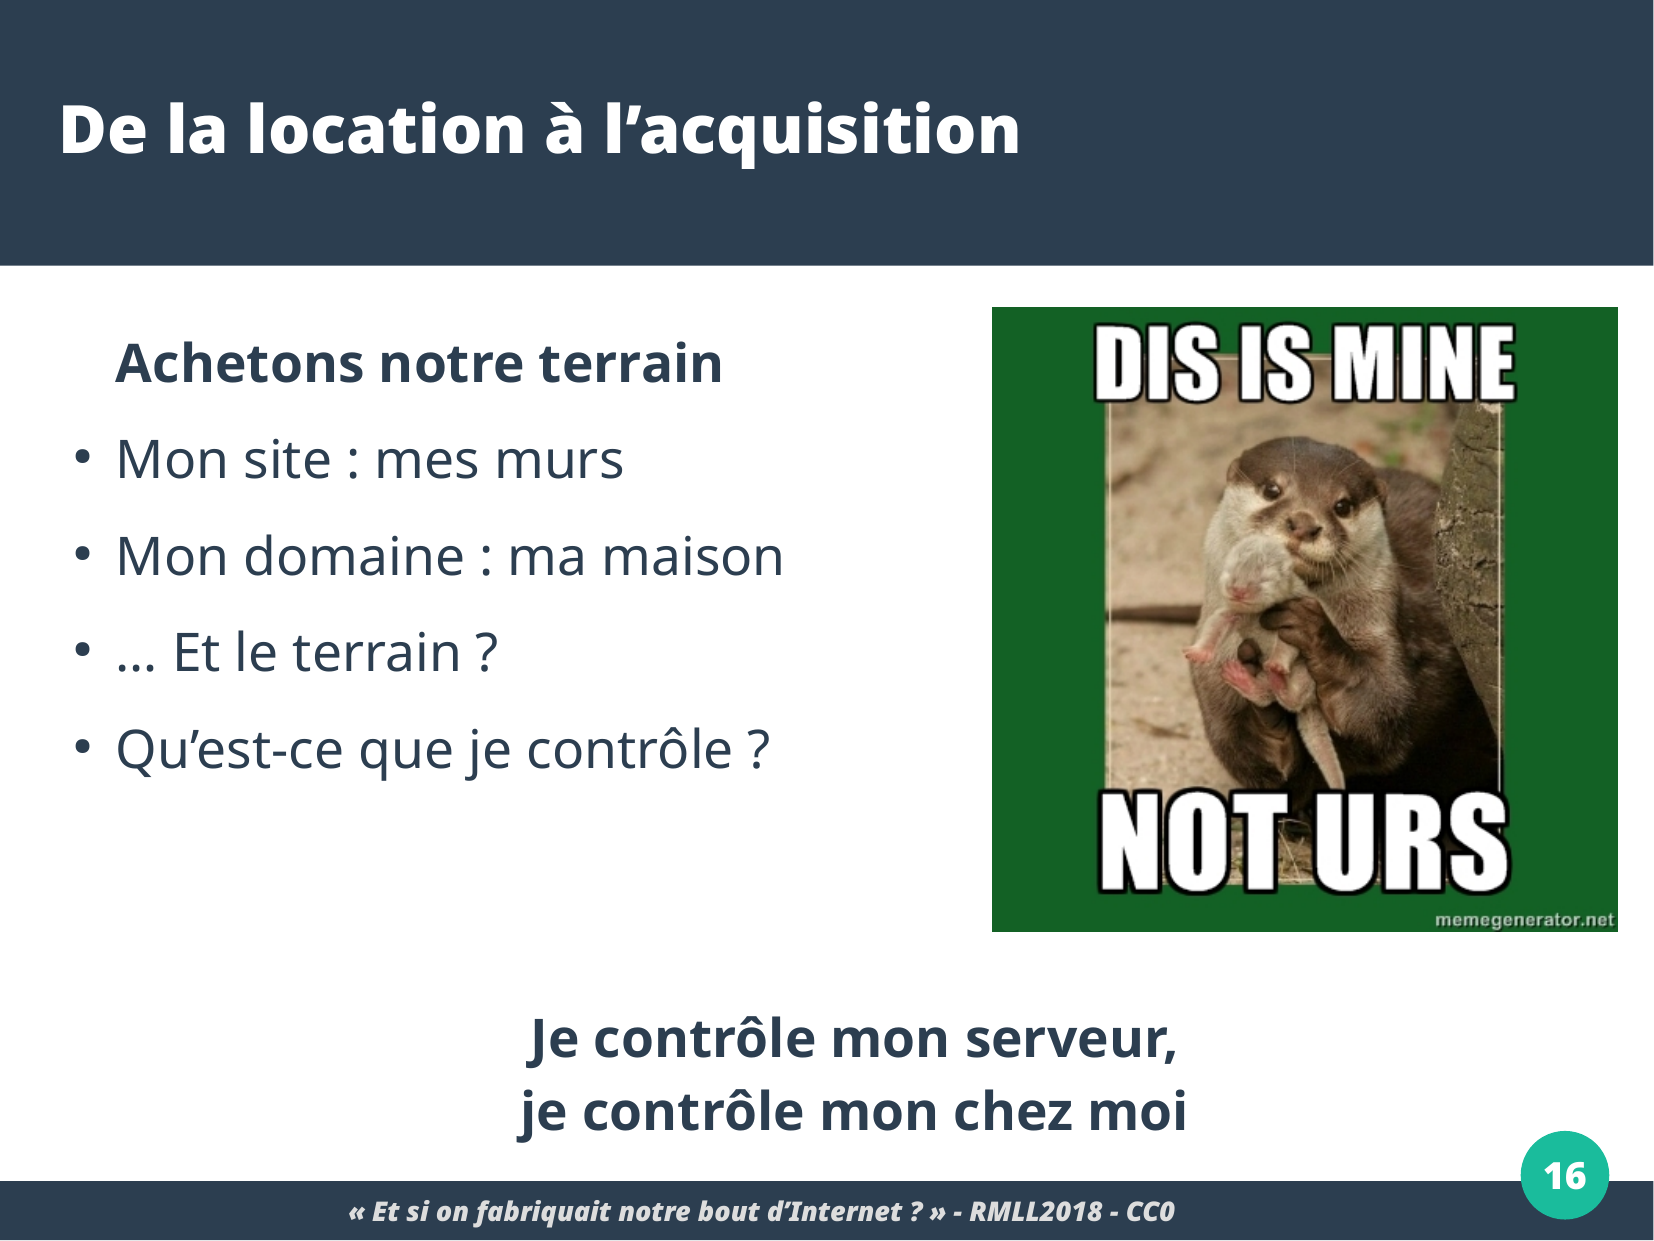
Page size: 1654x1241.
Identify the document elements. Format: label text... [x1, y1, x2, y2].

list Achetons notre terrain Mon site : mes murs Mon domaine : ma maison … Et le terrain ? Qu’est-ce que je contrôle ? Je contrôle mon serveur, je contrôle mon chez moi [59, 324, 1595, 1152]
picture [992, 307, 1618, 933]
title De la location à l’acquisition [59, 49, 1595, 207]
